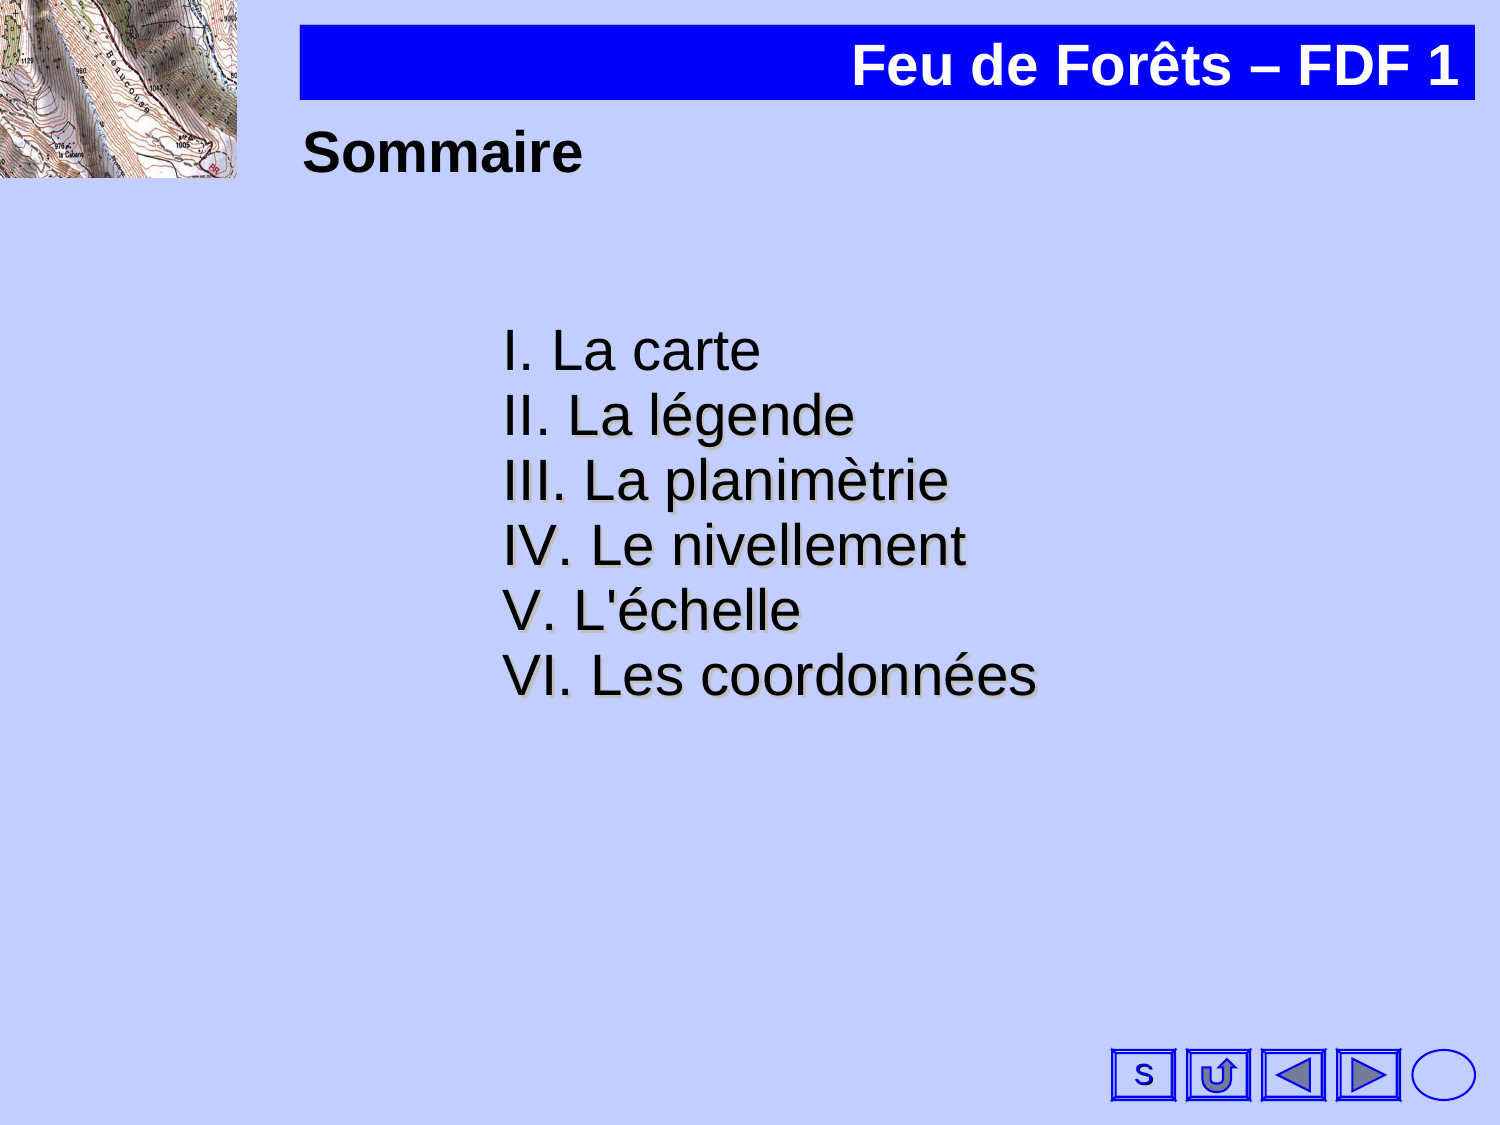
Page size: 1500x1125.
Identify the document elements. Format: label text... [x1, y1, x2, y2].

text_box Sommaire [287, 112, 600, 193]
text_box I. La carte II. La légende III. La planimètrie IV. Le nivellement V. L'échelle VI. Les coordonnées [487, 310, 1054, 716]
text_box [1412, 1049, 1476, 1101]
picture [0, 0, 237, 178]
text_box Feu de Forêts – FDF 1 [299, 24, 1475, 100]
